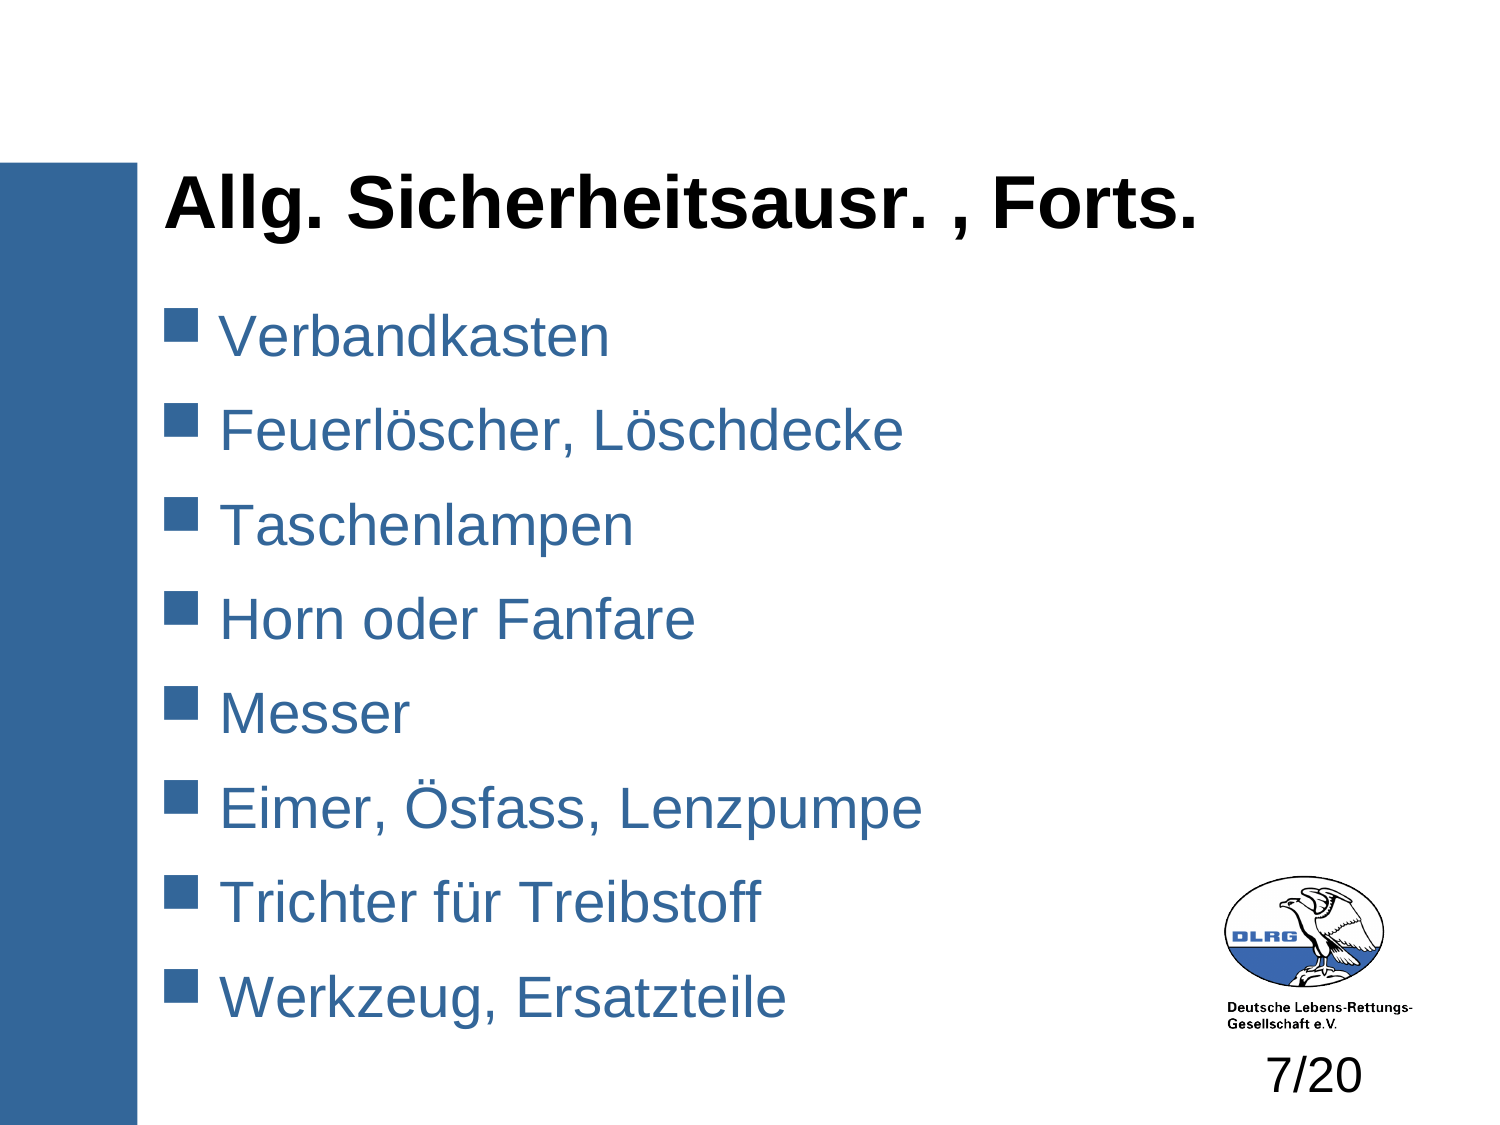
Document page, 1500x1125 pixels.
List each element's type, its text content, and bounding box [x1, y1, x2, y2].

text_box Verbandkasten Feuerlöscher, Löschdecke Taschenlampen Horn oder Fanfare Messer Eimer, Ösfass, Lenzpumpe Trichter für Treibstoff Werkzeug, Ersatzteile [144, 265, 1416, 1054]
text_box Allg. Sicherheitsausr. , Forts. [148, 138, 1440, 259]
text_box <Nummer>/20 [1251, 1034, 1500, 1110]
